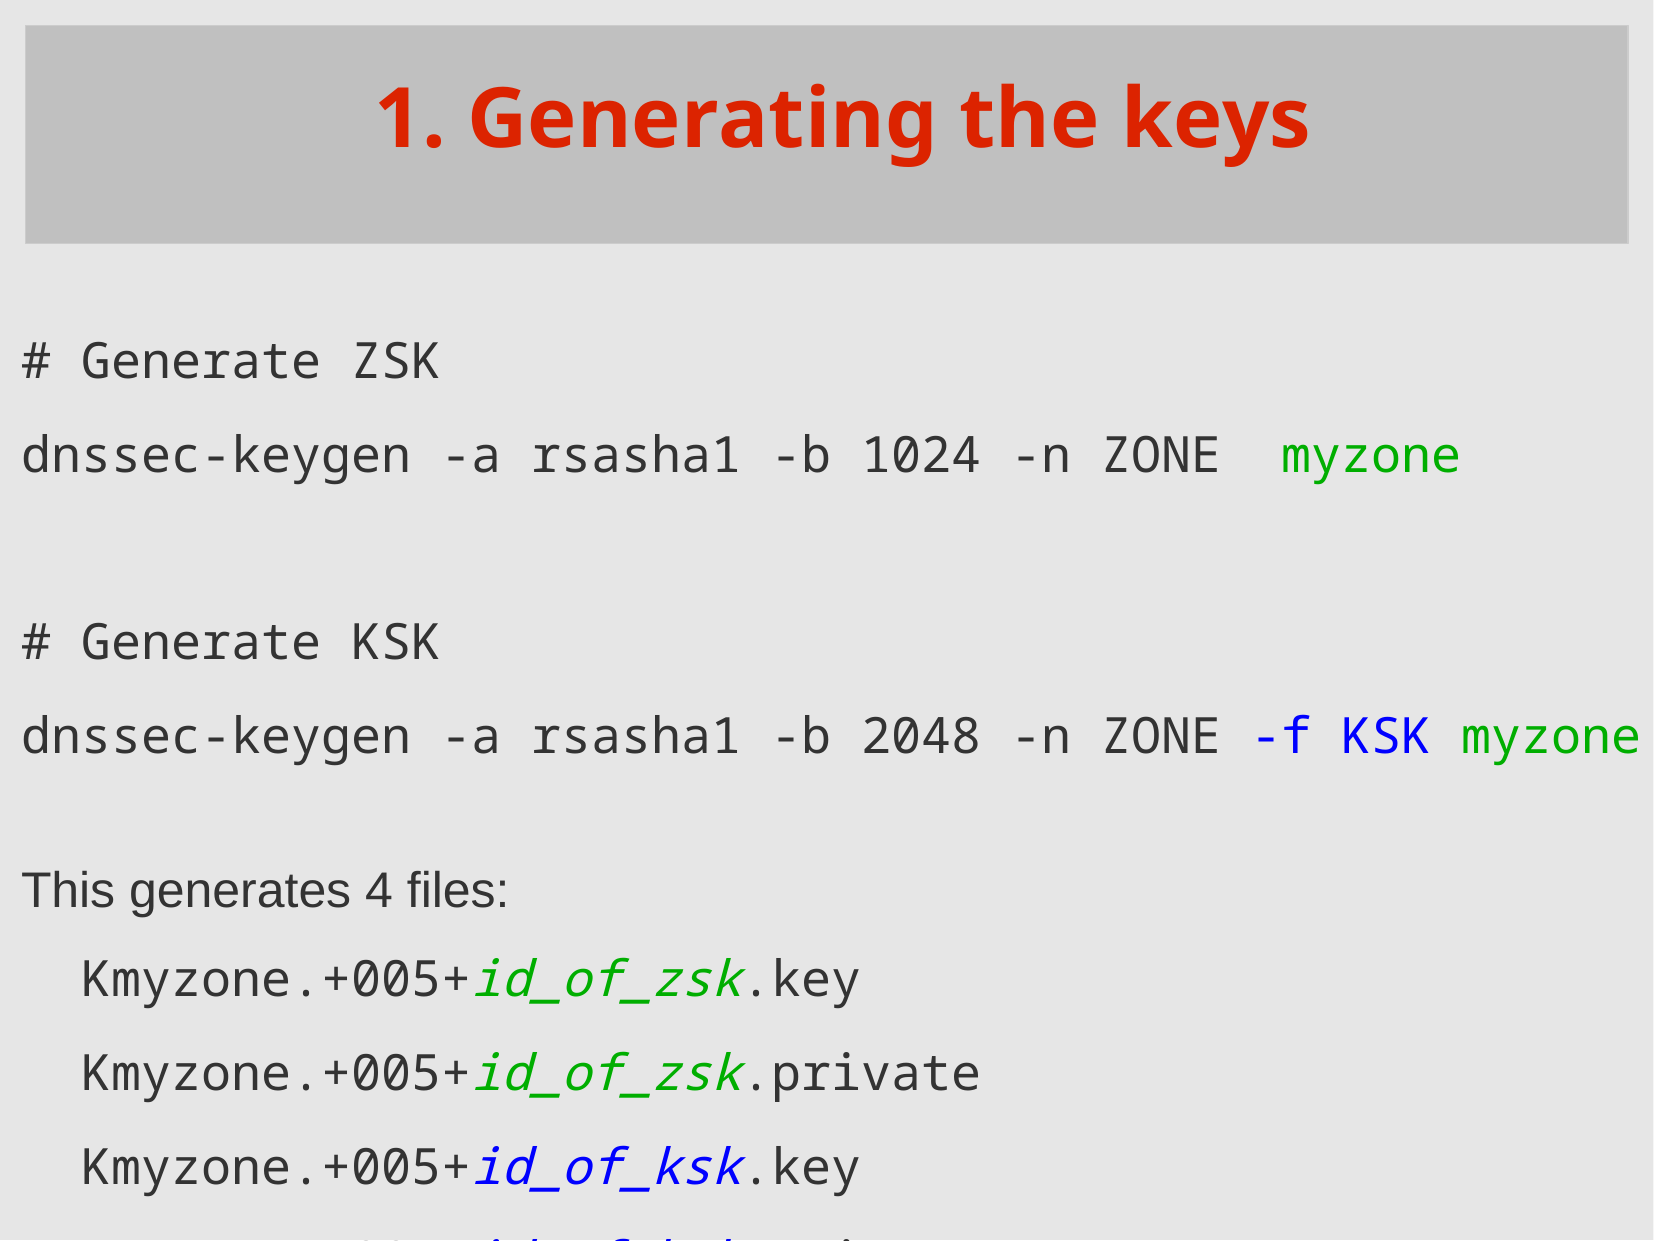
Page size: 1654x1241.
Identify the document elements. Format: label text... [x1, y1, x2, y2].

title 1. Generating the keys [59, 53, 1628, 177]
list # Generate ZSK dnssec-keygen -a rsasha1 -b 1024 -n ZONE myzone # Generate KSK dnssec-keygen -a rsasha1 -b 2048 -n ZONE -f KSK myzone This generates 4 files: Kmyzone.+005+id_of_zsk.key Kmyzone.+005+id_of_zsk.private Kmyzone.+005+id_of_ksk.key Kmyzone.+005+id_of_ksk.private [0, 317, 1654, 1241]
